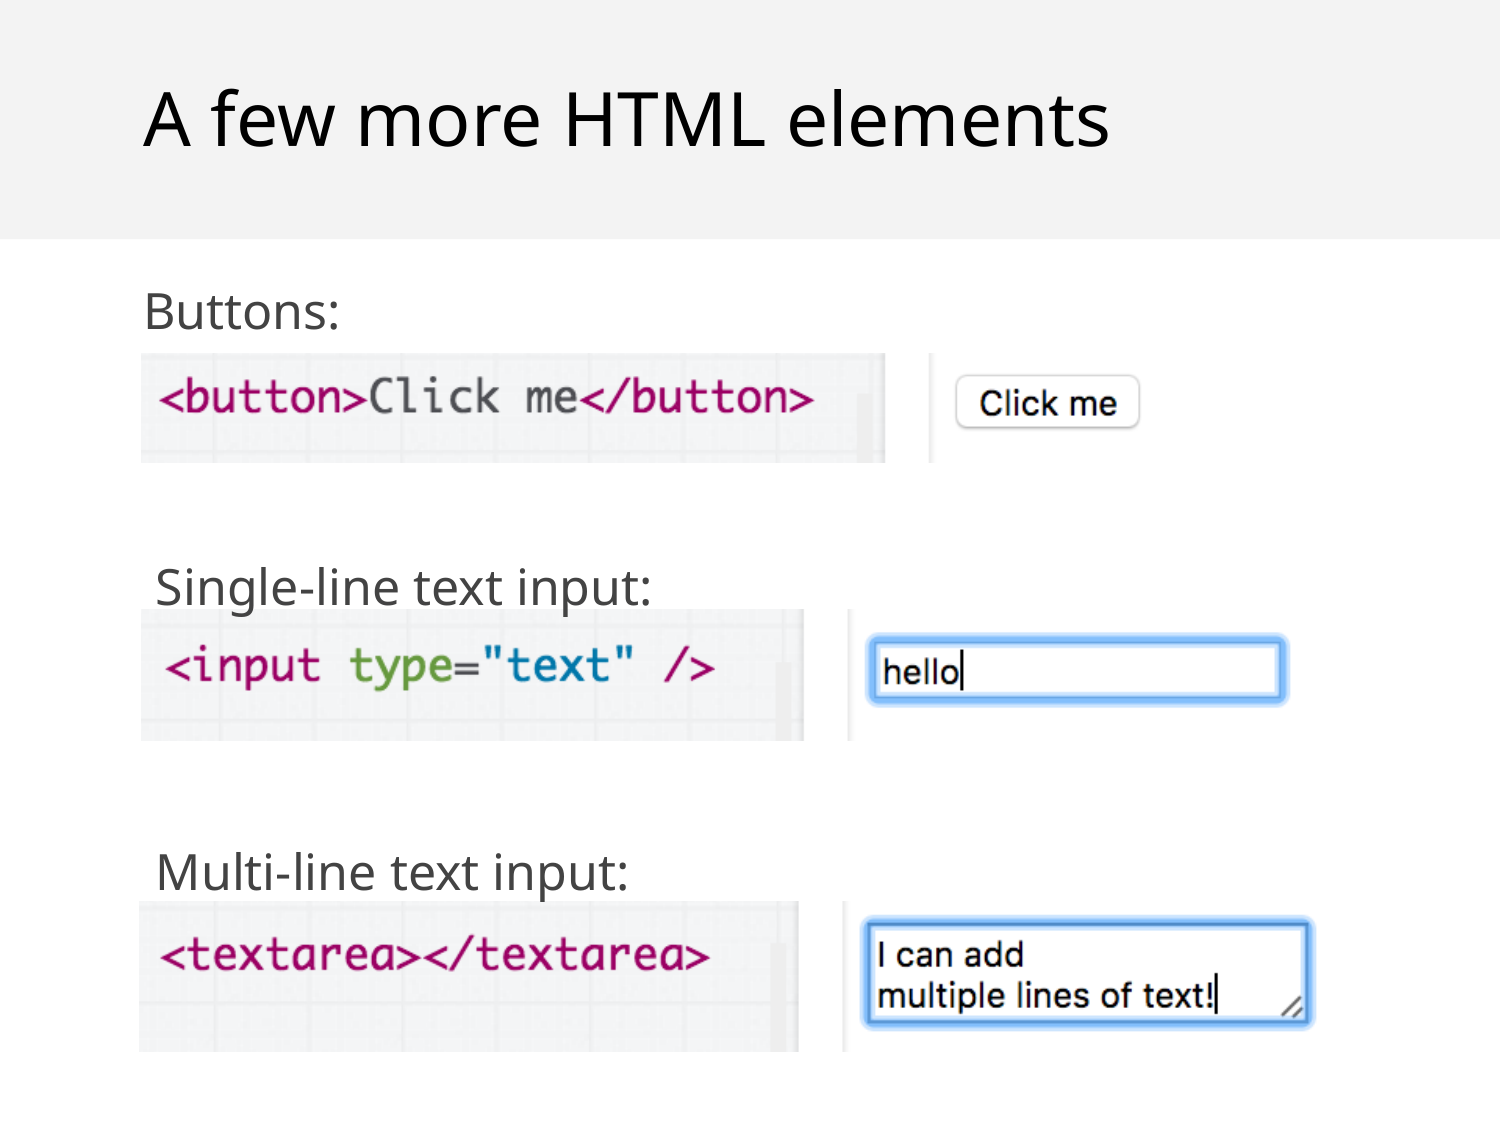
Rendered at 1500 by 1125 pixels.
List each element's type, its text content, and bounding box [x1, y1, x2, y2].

list Single-line text input: [140, 530, 1385, 641]
picture [141, 641, 1339, 741]
list Multi-line text input: [140, 816, 1385, 927]
picture [141, 353, 1170, 463]
list Buttons: [128, 255, 1372, 366]
picture [139, 901, 1340, 1052]
title A few more HTML elements [128, 56, 1372, 183]
